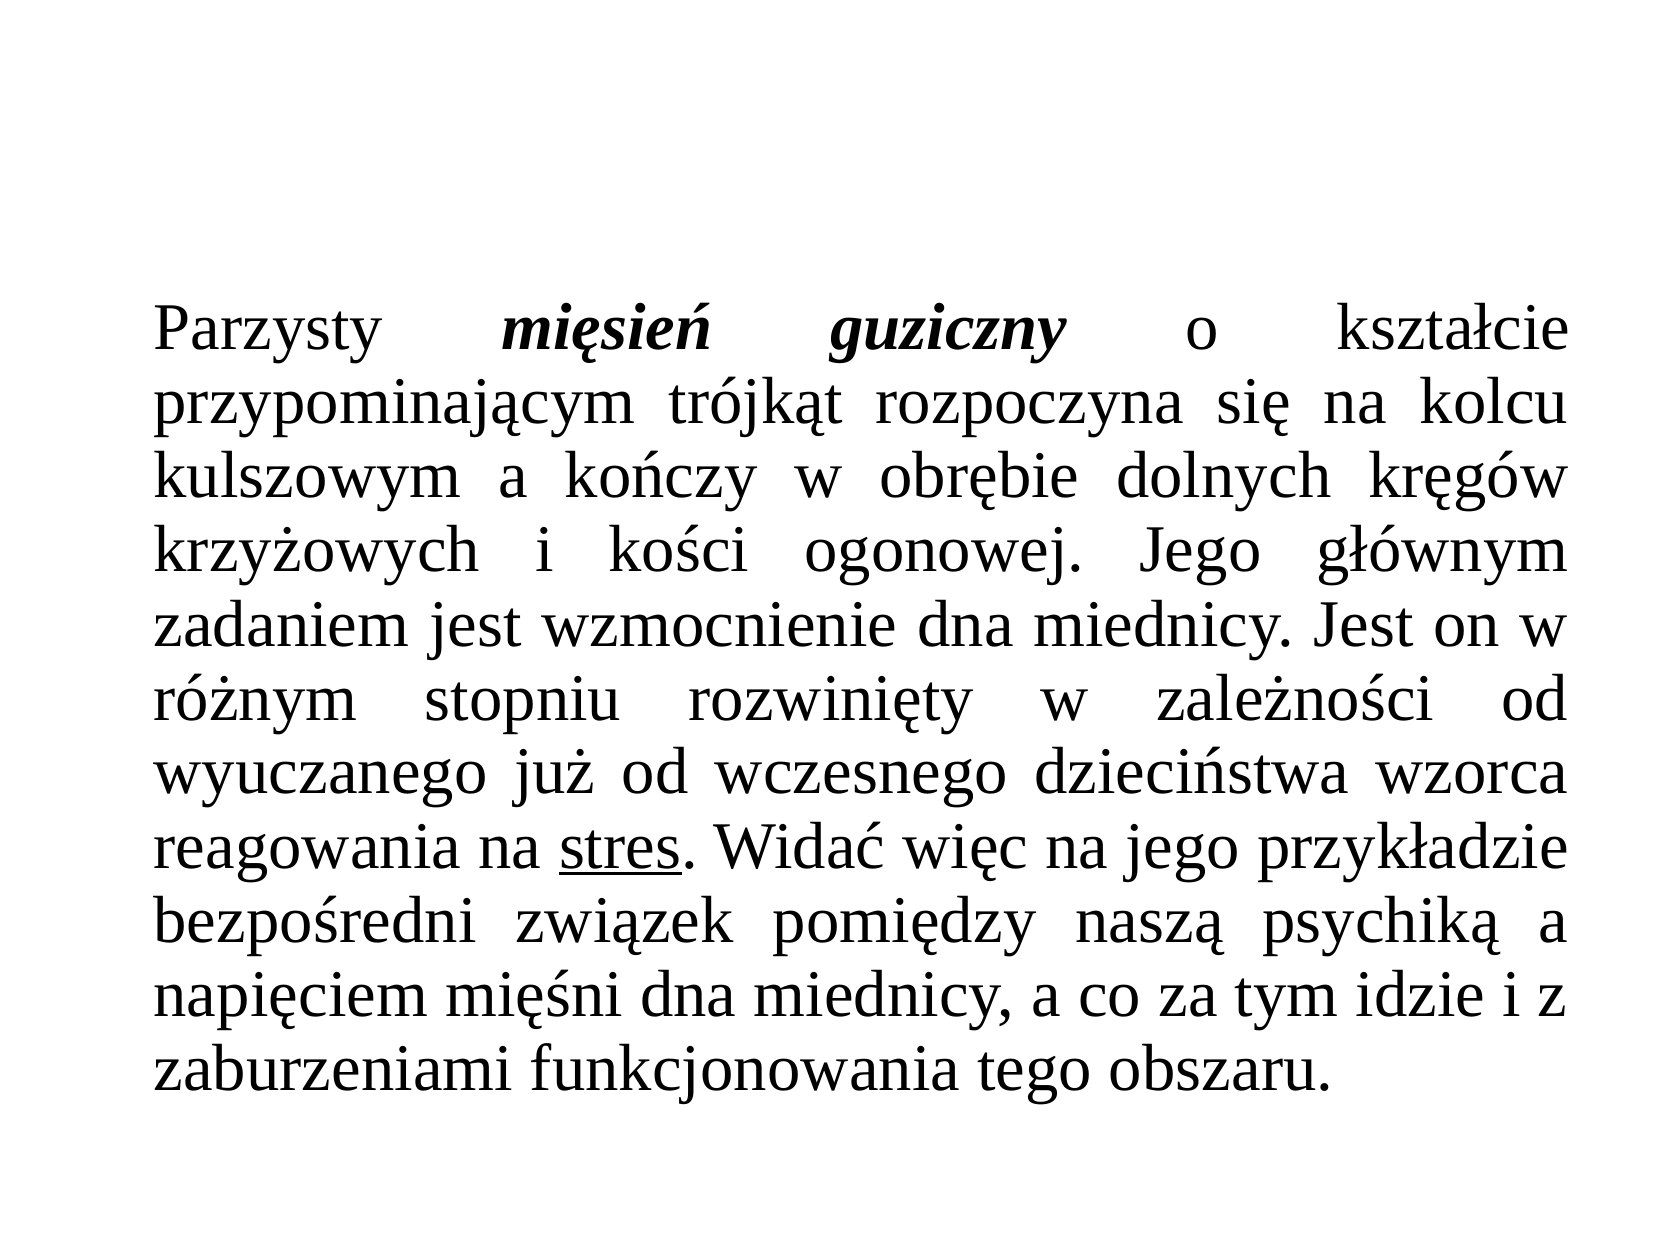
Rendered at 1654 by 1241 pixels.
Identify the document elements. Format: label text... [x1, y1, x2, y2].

list Parzysty mięsień guziczny o kształcie przypominającym trójkąt rozpoczyna się na kolcu kulszowym a kończy w obrębie dolnych kręgów krzyżowych i kości ogonowej. Jego głównym zadaniem jest wzmocnienie dna miednicy. Jest on w różnym stopniu rozwinięty w zależności od wyuczanego już od wczesnego dzieciństwa wzorca reagowania na stres. Widać więc na jego przykładzie bezpośredni związek pomiędzy naszą psychiką a napięciem mięśni dna miednicy, a co za tym idzie i z zaburzeniami funkcjonowania tego obszaru. [82, 290, 1571, 1109]
